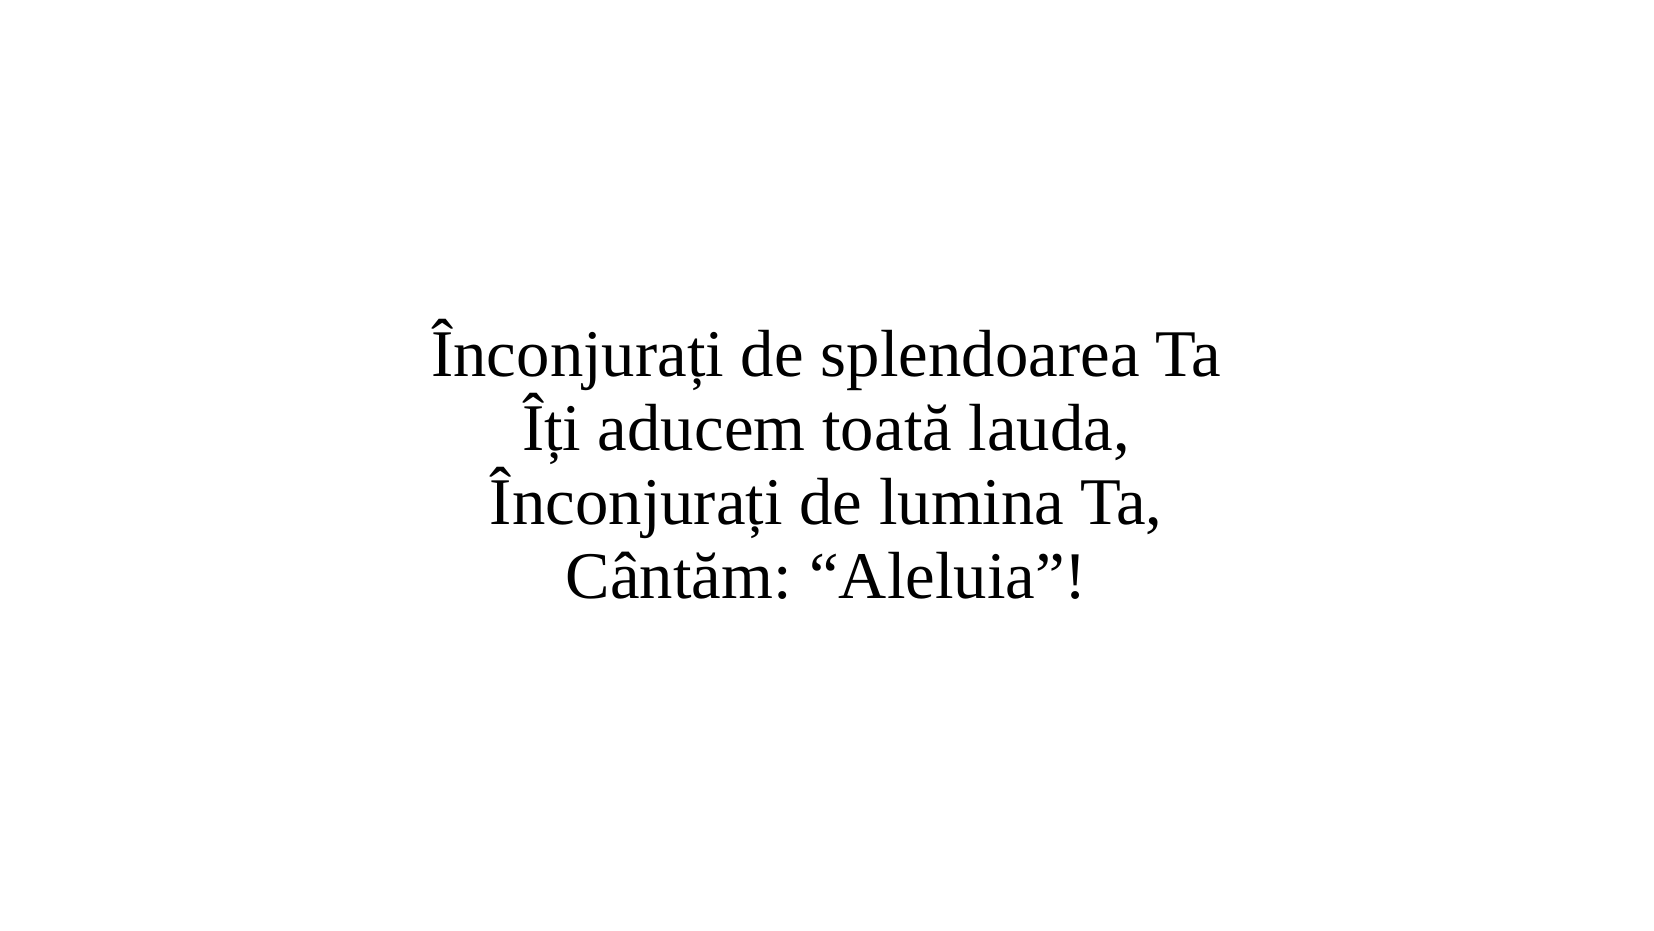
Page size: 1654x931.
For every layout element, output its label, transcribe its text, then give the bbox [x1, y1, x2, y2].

subtitle Înconjurați de splendoarea Ta Îți aducem toată lauda, Înconjurați de lumina Ta, Cântăm: “Aleluia”! [300, 150, 1354, 781]
